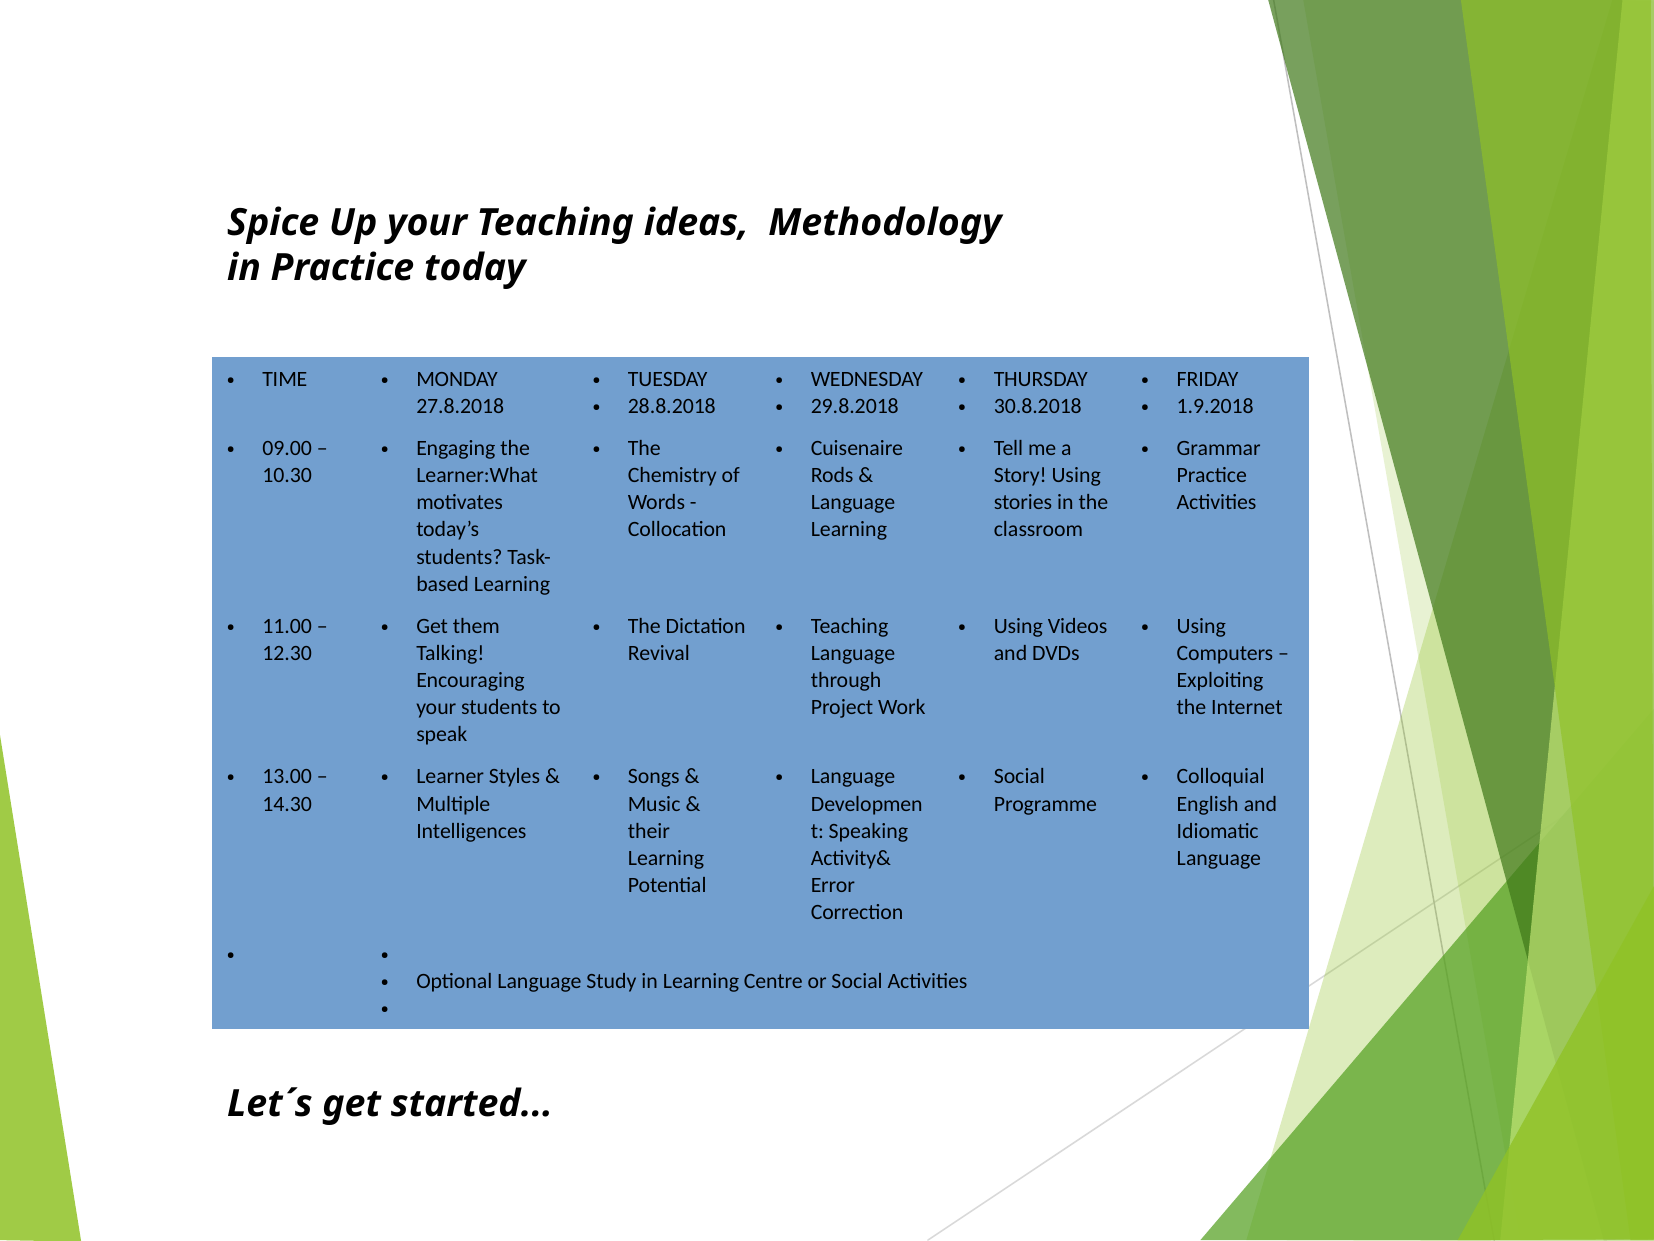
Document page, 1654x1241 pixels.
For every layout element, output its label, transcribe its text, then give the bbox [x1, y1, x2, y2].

text_box Let´s get started... [212, 1072, 1039, 1132]
table_cell 13.00 – 14.30 [212, 755, 366, 933]
table_cell [212, 933, 366, 1029]
table_cell 11.00 – 12.30 [212, 604, 366, 755]
text_box Spice Up your Teaching ideas, Methodology in Practice today [212, 191, 1039, 296]
table_cell Language Development: Speaking Activity& Error Correction [761, 755, 943, 933]
table_cell Tell me a Story! Using stories in the classroom [943, 426, 1126, 604]
table_cell The Chemistry of Words - Collocation [578, 426, 761, 604]
table_cell Teaching Language through Project Work [761, 604, 943, 755]
table_cell Learner Styles & Multiple Intelligences [366, 755, 578, 933]
table_header TUESDAY 28.8.2018 [578, 357, 761, 426]
table_cell Engaging the Learner:What motivates today’s students? Task-based Learning [366, 426, 578, 604]
table_cell Cuisenaire Rods & Language Learning [761, 426, 943, 604]
table_cell Get them Talking! Encouraging your students to speak [366, 604, 578, 755]
table_cell Social Programme [943, 755, 1126, 933]
table_cell Songs & Music & their Learning Potential [578, 755, 761, 933]
table_cell Optional Language Study in Learning Centre or Social Activities [366, 933, 1309, 1029]
table_cell The Dictation Revival [578, 604, 761, 755]
table_cell Grammar Practice Activities [1126, 426, 1309, 604]
table_cell Colloquial English and Idiomatic Language [1126, 755, 1309, 933]
table_cell 09.00 – 10.30 [212, 426, 366, 604]
table_header FRIDAY 1.9.2018 [1126, 357, 1309, 426]
table_cell Using Computers – Exploiting the Internet [1126, 604, 1309, 755]
table_header THURSDAY 30.8.2018 [943, 357, 1126, 426]
table_header TIME [212, 357, 366, 426]
table_header WEDNESDAY 29.8.2018 [761, 357, 943, 426]
table_cell Using Videos and DVDs [943, 604, 1126, 755]
table_header MONDAY 27.8.2018 [366, 357, 578, 426]
